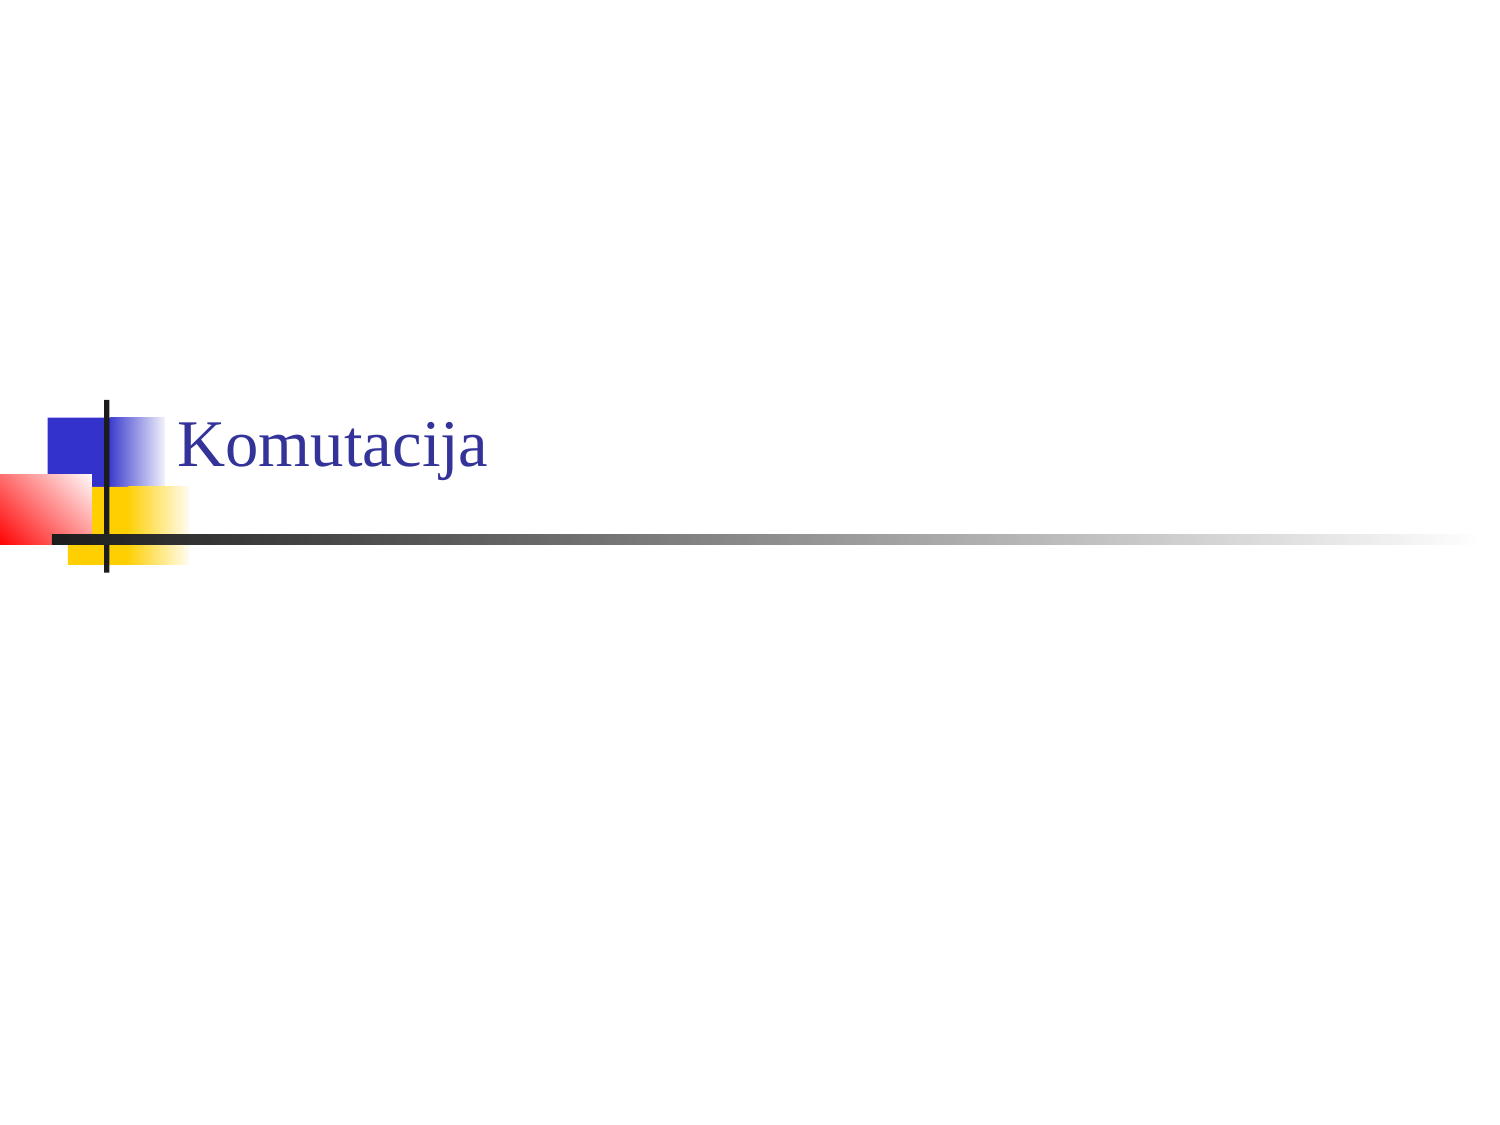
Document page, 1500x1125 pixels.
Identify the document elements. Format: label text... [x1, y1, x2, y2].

title Komutacija [162, 299, 1438, 488]
